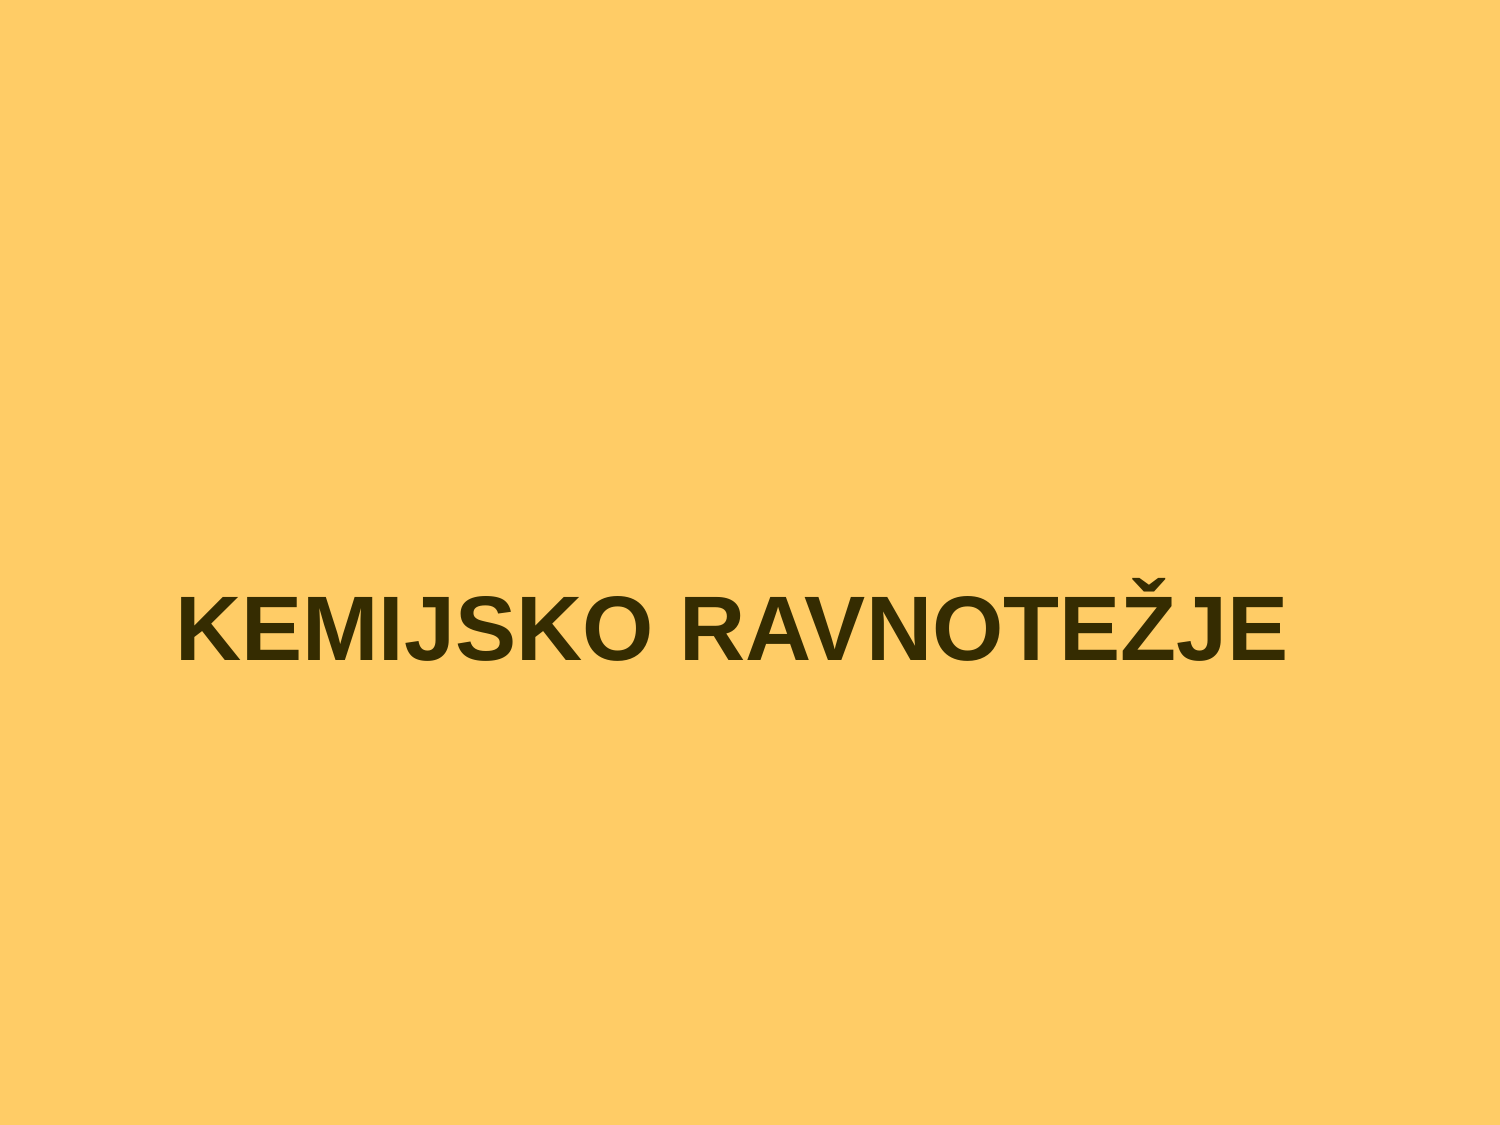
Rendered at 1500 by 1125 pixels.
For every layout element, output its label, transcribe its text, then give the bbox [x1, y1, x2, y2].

title KEMIJSKO RAVNOTEŽJE [100, 503, 1376, 745]
